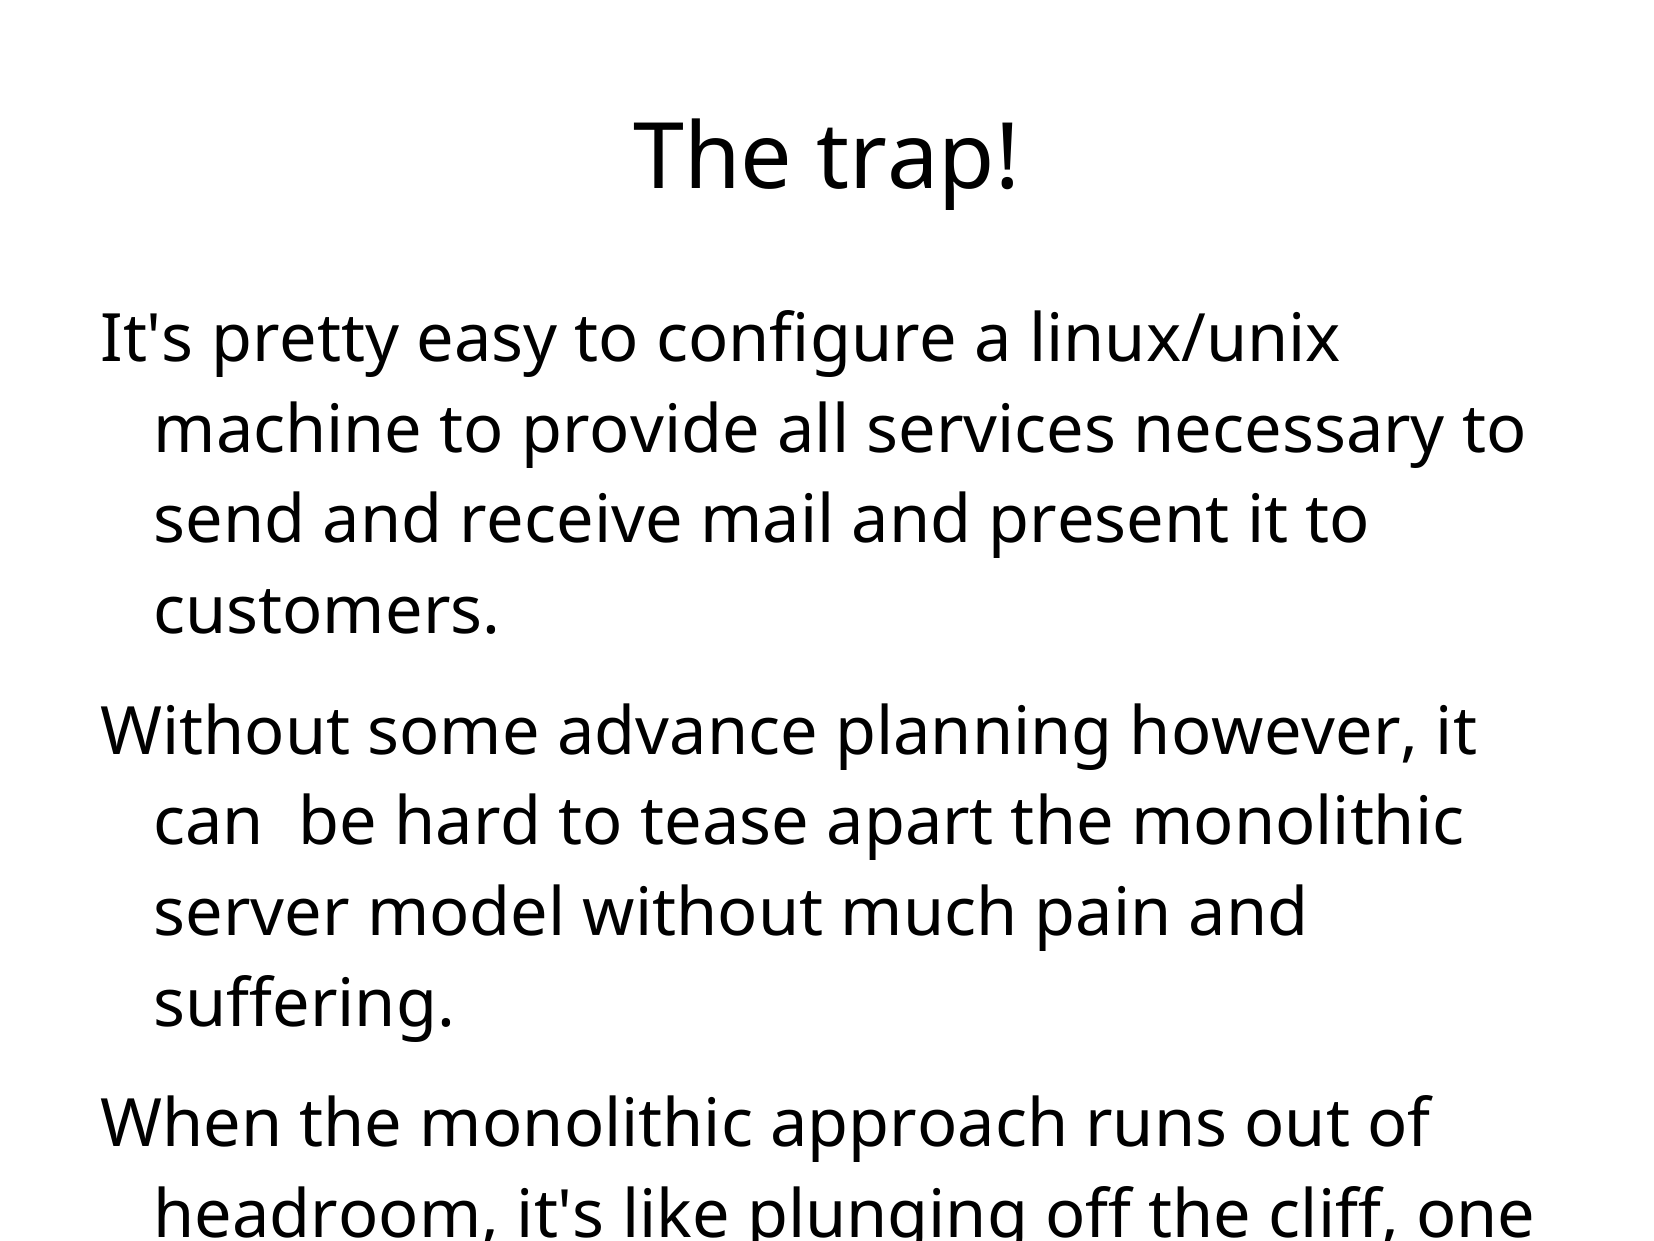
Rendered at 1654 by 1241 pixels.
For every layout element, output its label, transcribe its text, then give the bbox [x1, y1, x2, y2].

title The trap! [82, 49, 1571, 257]
list It's pretty easy to configure a linux/unix machine to provide all services necessary to send and receive mail and present it to customers. Without some advance planning however, it can be hard to tease apart the monolithic server model without much pain and suffering. When the monolithic approach runs out of headroom, it's like plunging off the cliff, one more user, one more message, is to much and you take out the whole service. [82, 290, 1571, 1157]
